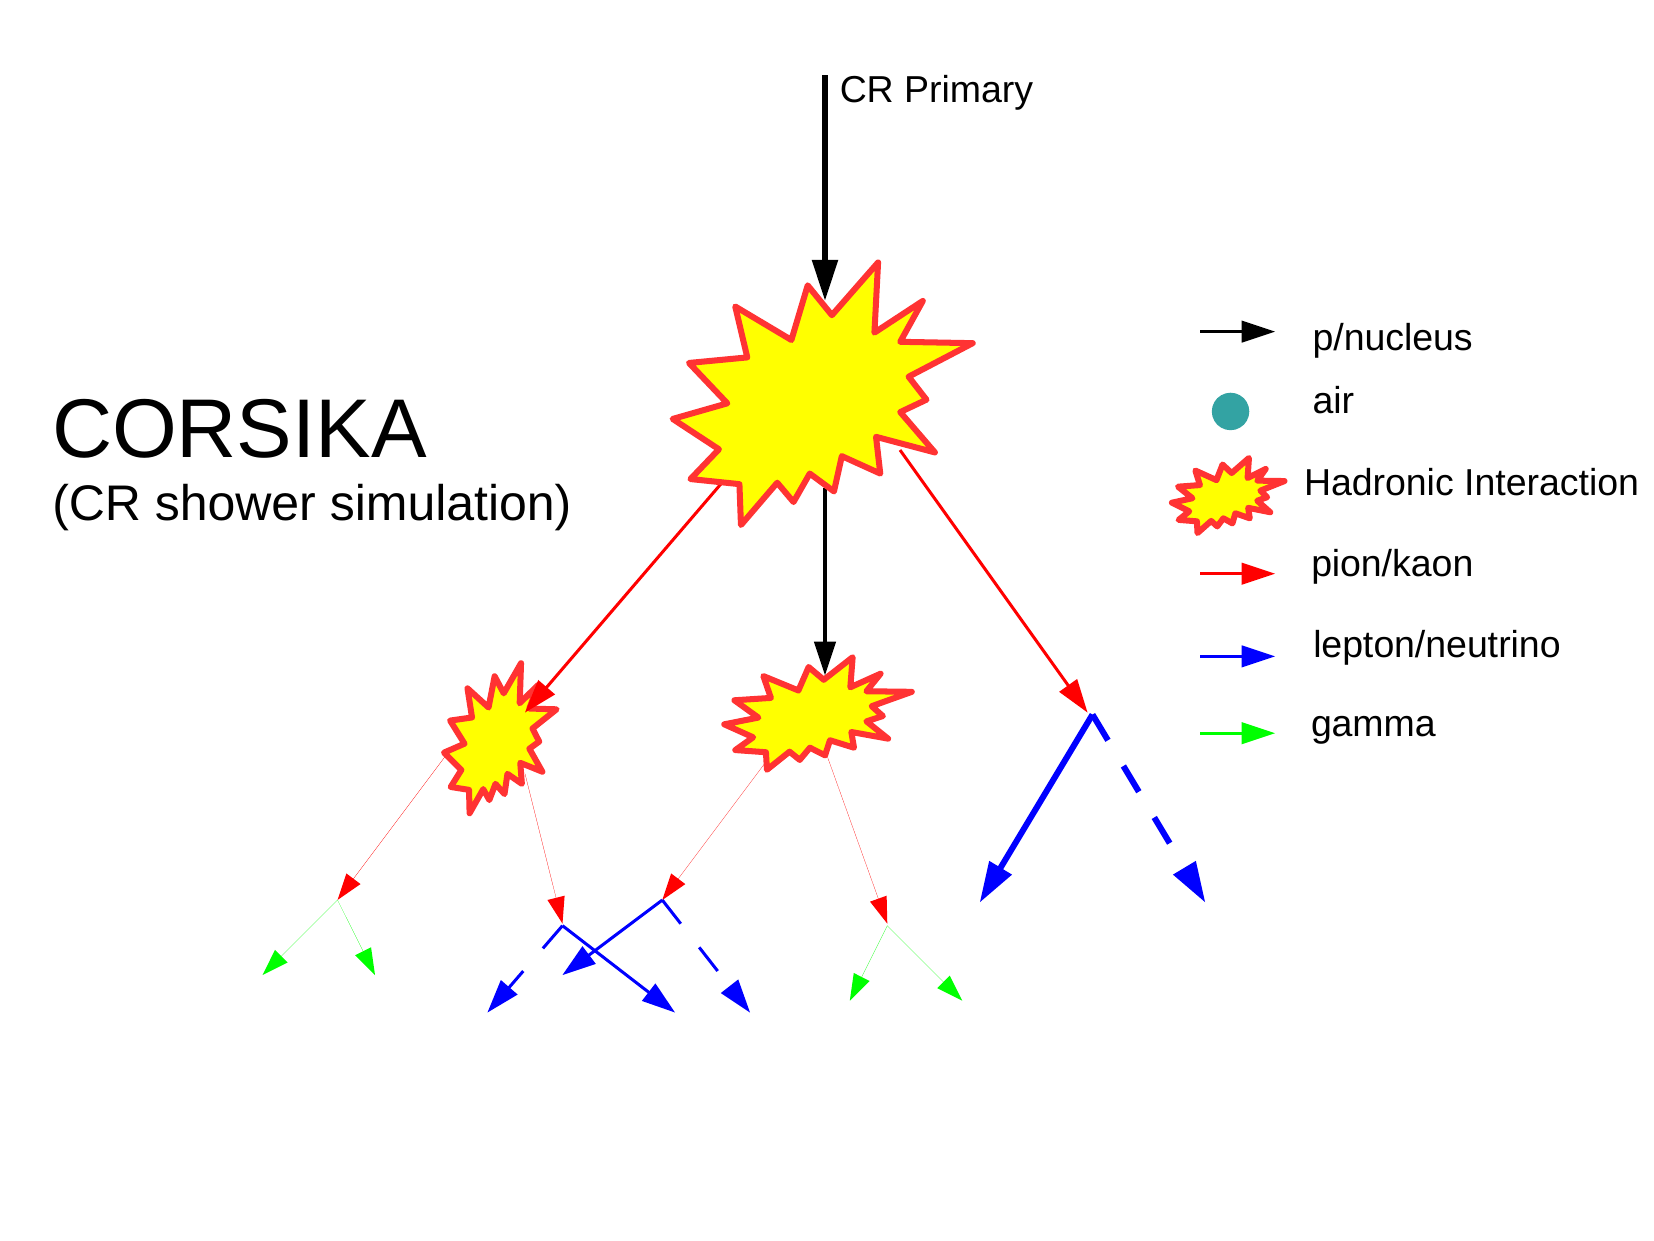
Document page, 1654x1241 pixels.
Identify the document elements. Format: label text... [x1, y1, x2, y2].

text_box [1211, 392, 1250, 431]
text_box CR Primary [825, 61, 1060, 132]
text_box [672, 262, 973, 526]
text_box lepton/neutrino [1298, 616, 1576, 687]
text_box [444, 663, 557, 814]
text_box CORSIKA (CR shower simulation) [37, 375, 586, 588]
text_box [724, 657, 912, 770]
text_box Hadronic Interaction [1289, 454, 1654, 526]
text_box p/nucleus air [1297, 288, 1488, 443]
text_box pion/kaon [1296, 535, 1489, 606]
text_box gamma [1296, 694, 1451, 766]
text_box [1171, 457, 1285, 534]
